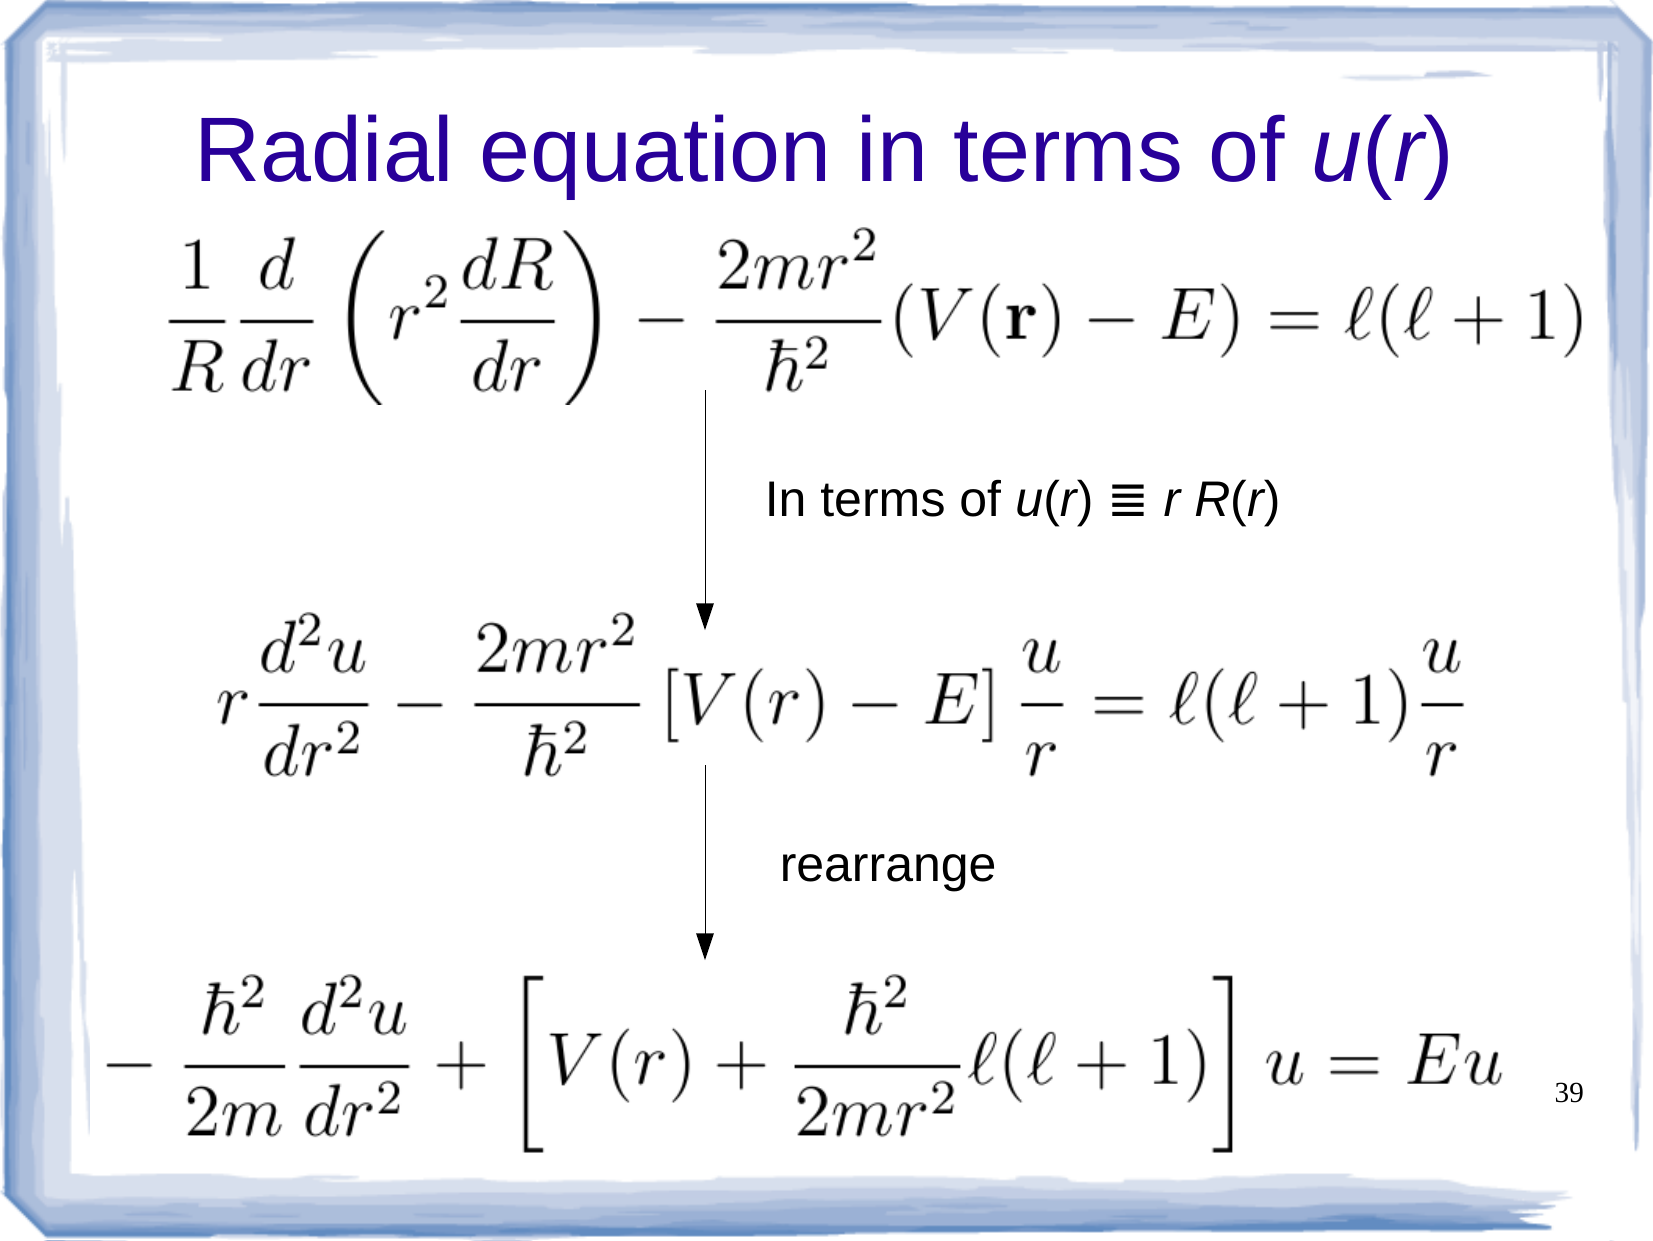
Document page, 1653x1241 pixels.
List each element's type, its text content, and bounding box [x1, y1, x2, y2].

text_box In terms of u(r) ≣ r R(r) [750, 465, 1366, 536]
text_box rearrange [765, 829, 1381, 901]
picture [0, 0, 1653, 1241]
title Radial equation in terms of u(r) [82, 49, 1567, 253]
